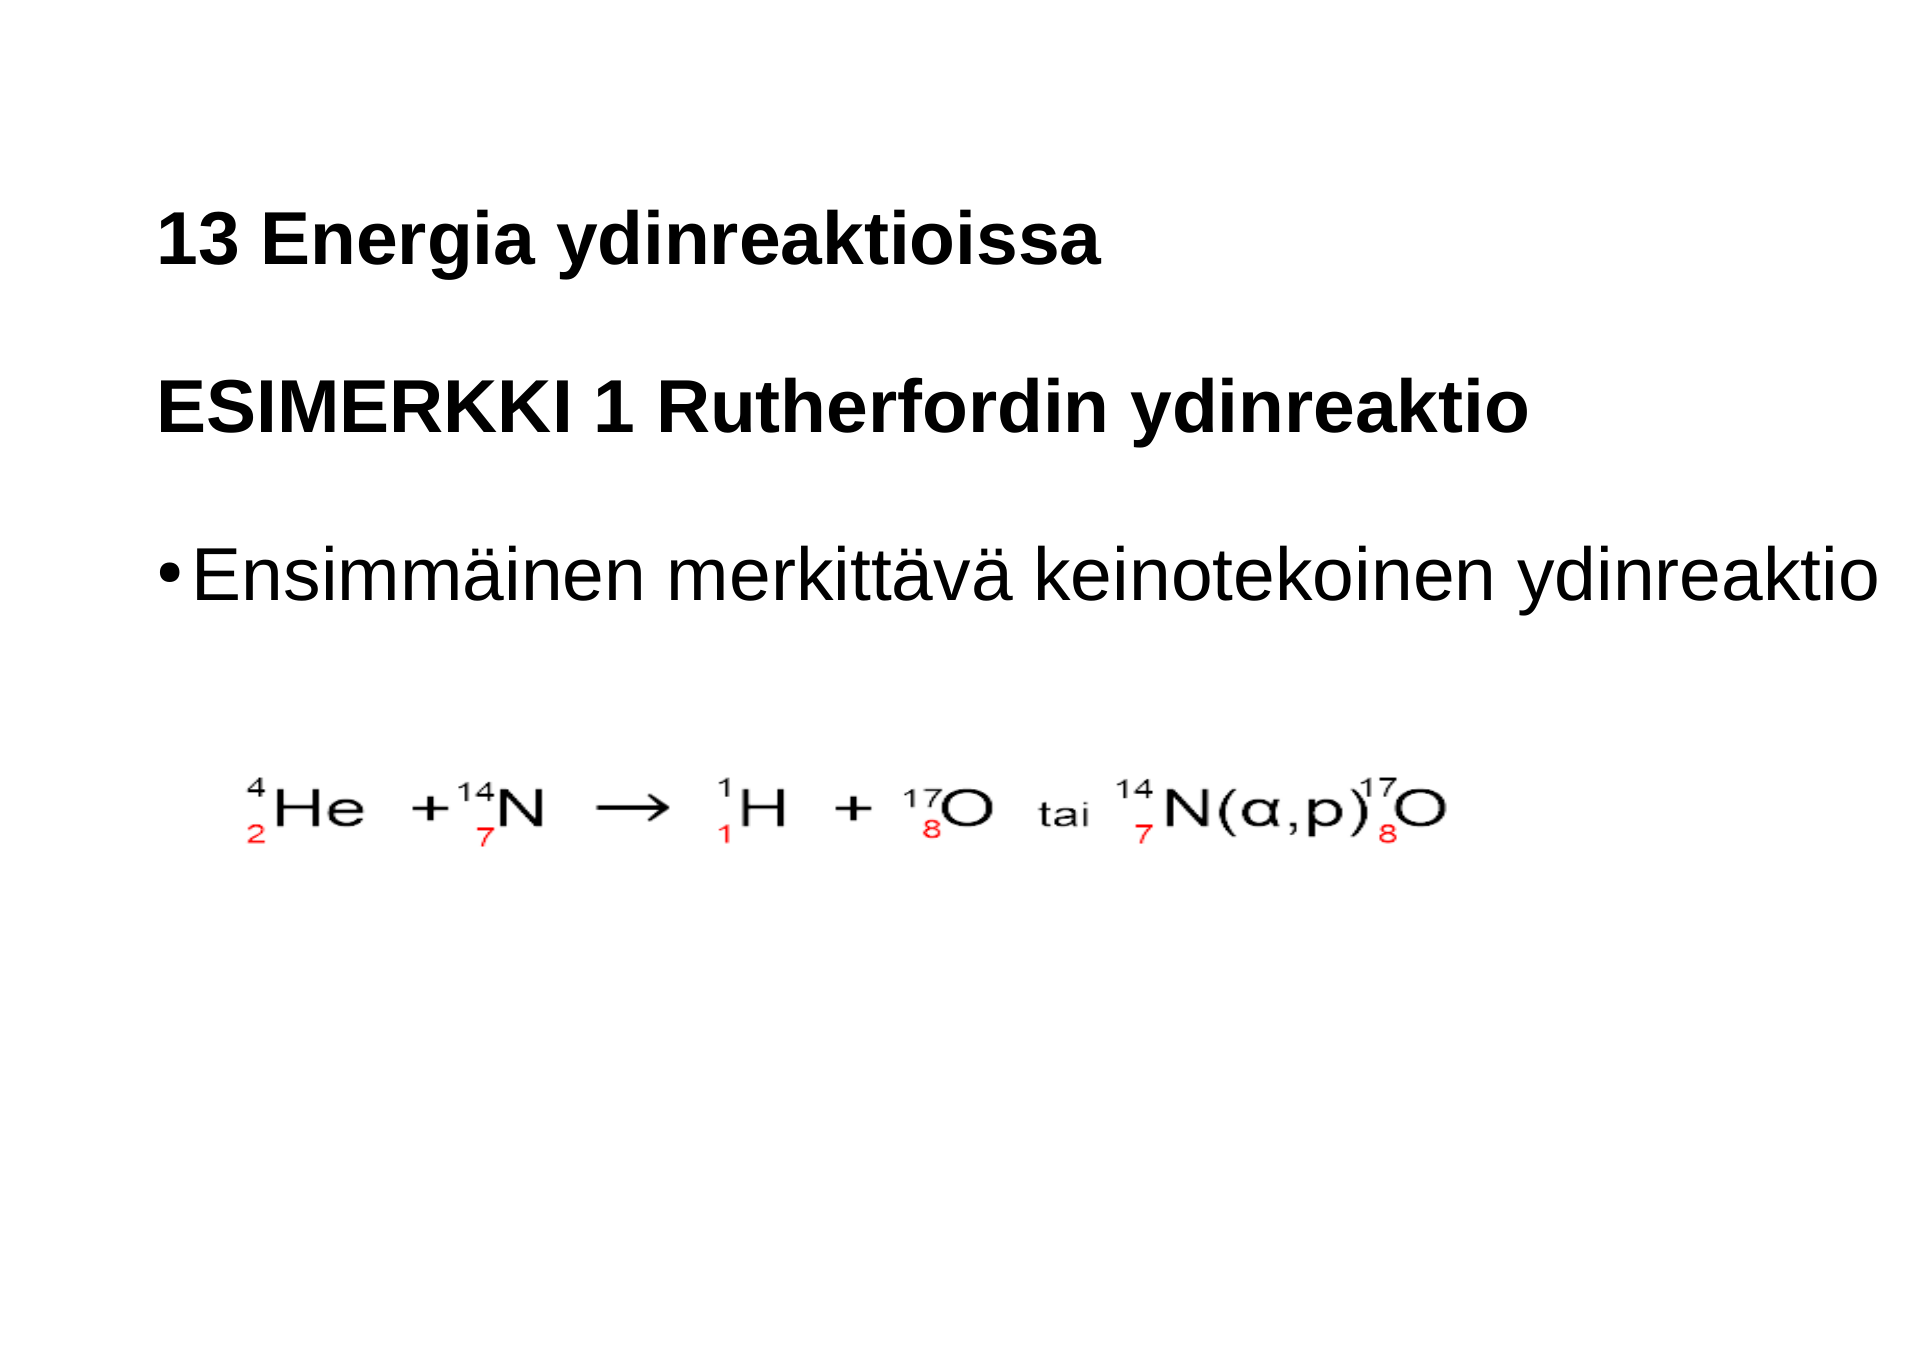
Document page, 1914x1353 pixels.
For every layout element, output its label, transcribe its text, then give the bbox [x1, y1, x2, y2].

text_box 13 Energia ydinreaktioissa ESIMERKKI 1 Rutherfordin ydinreaktio Ensimmäinen merkittävä keinotekoinen ydinreaktio [141, 188, 1897, 624]
picture [184, 673, 1524, 898]
